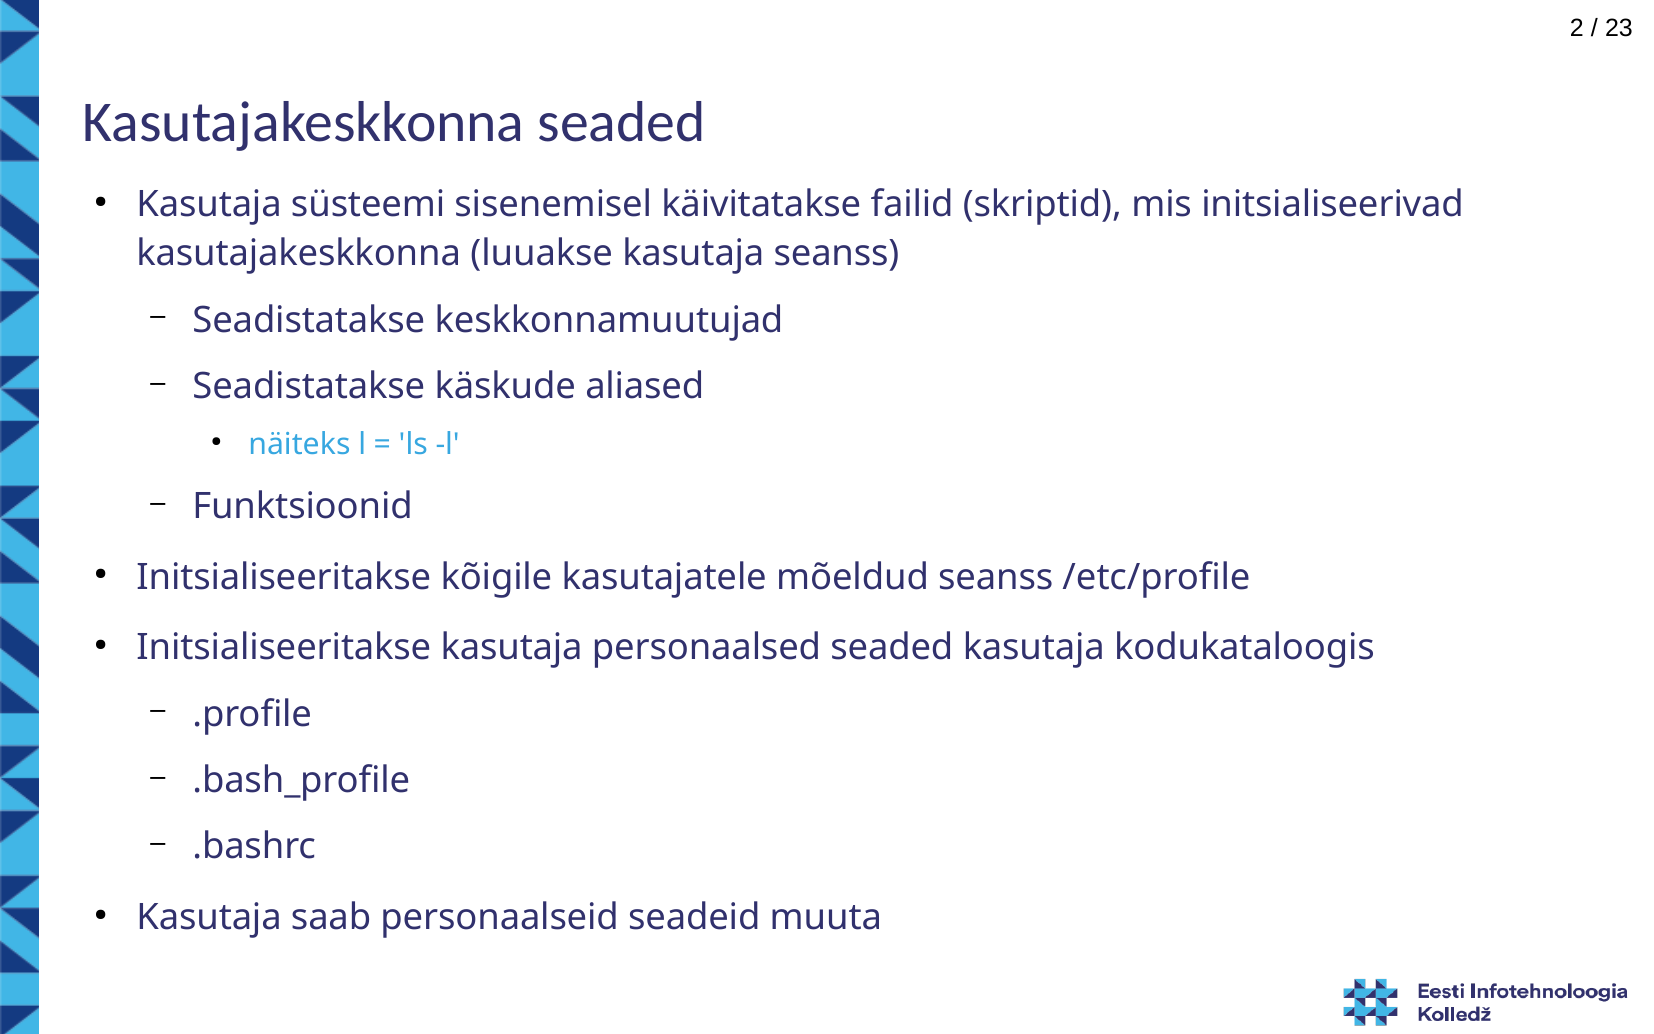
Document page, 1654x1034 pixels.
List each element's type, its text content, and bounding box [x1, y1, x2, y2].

title Kasutajakeskkonna seaded [82, 41, 1571, 214]
list Kasutaja süsteemi sisenemisel käivitatakse failid (skriptid), mis initsialiseerivad kasutajakeskkonna (luuakse kasutaja seanss) Seadistatakse keskkonnamuutujad Seadistatakse käskude aliased näiteks l = 'ls -l' Funktsioonid Initsialiseeritakse kõigile kasutajatele mõeldud seanss /etc/profile Initsialiseeritakse kasutaja personaalsed seaded kasutaja kodukataloogis .profile .bash_profile .bashrc Kasutaja saab personaalseid seadeid muuta [80, 177, 1536, 945]
